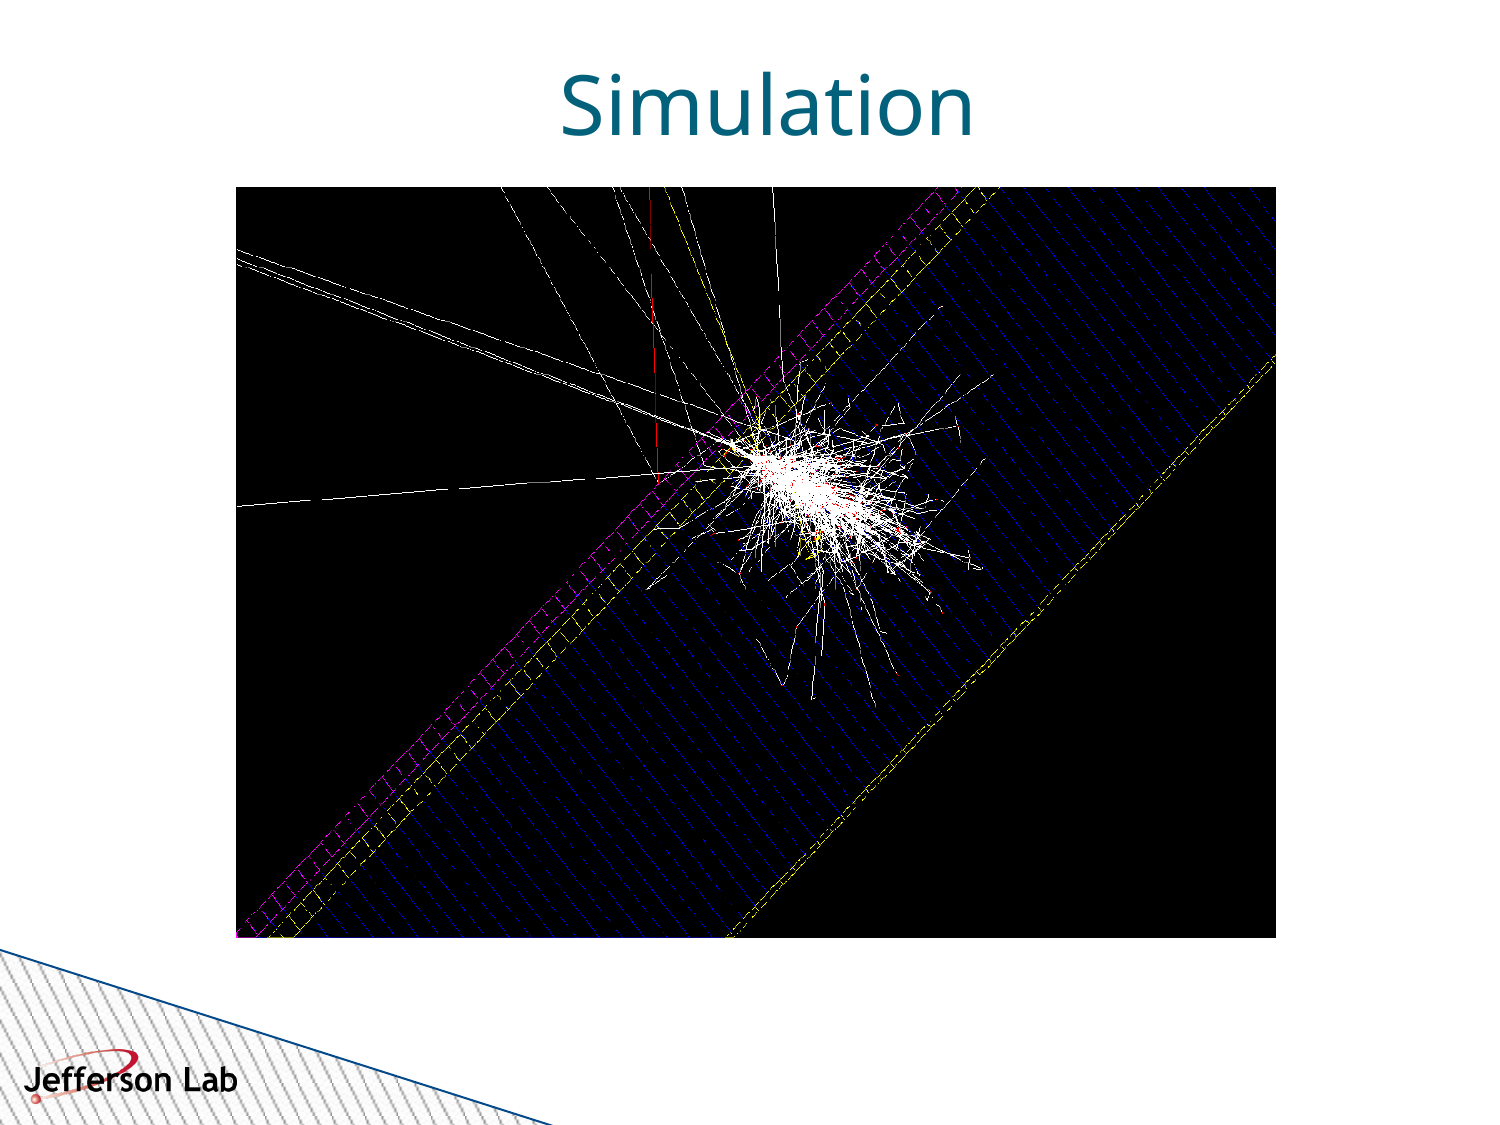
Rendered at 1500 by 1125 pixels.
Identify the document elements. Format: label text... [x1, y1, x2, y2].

text_box Simulation [75, 45, 1463, 265]
picture [0, 952, 543, 1125]
picture [236, 265, 1276, 938]
